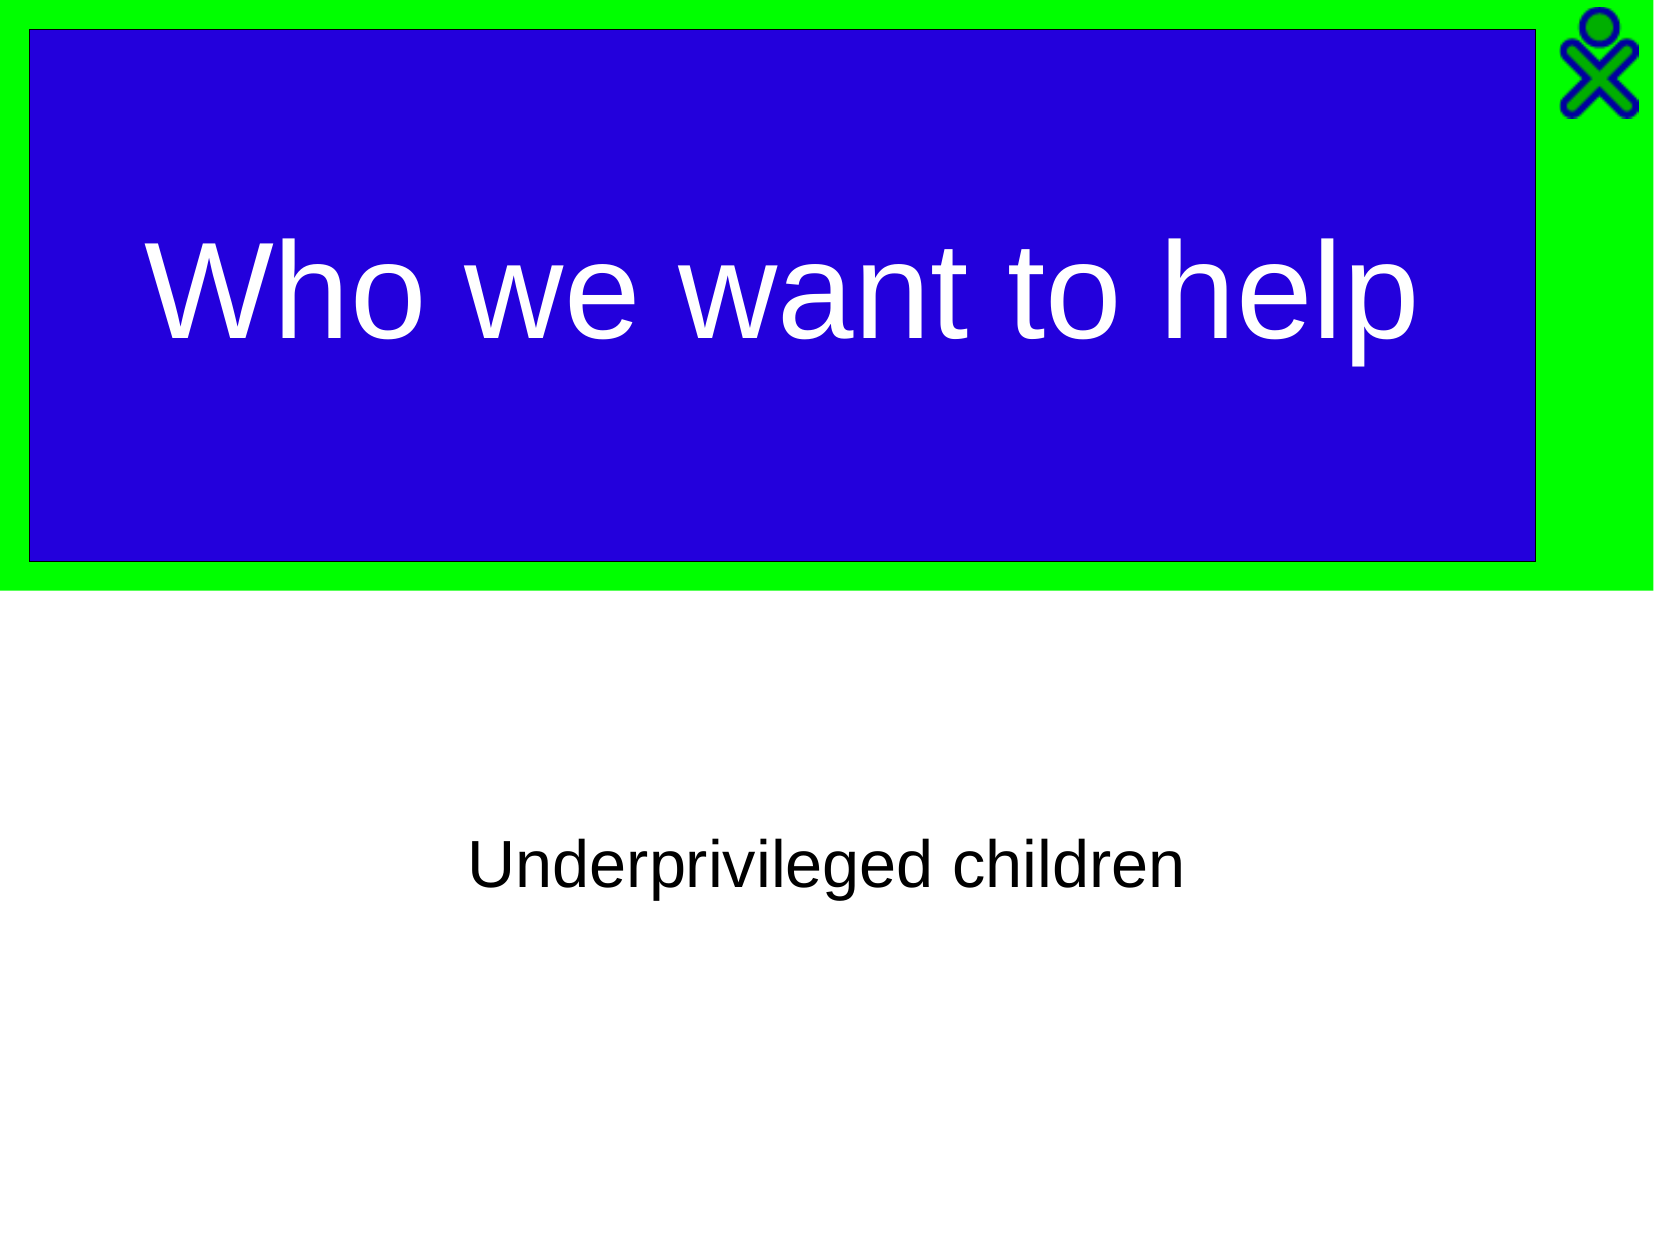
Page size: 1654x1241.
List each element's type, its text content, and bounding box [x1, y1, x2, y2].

title Who we want to help [59, 49, 1506, 532]
picture [1559, 7, 1639, 119]
subtitle Underprivileged children [82, 620, 1571, 1109]
